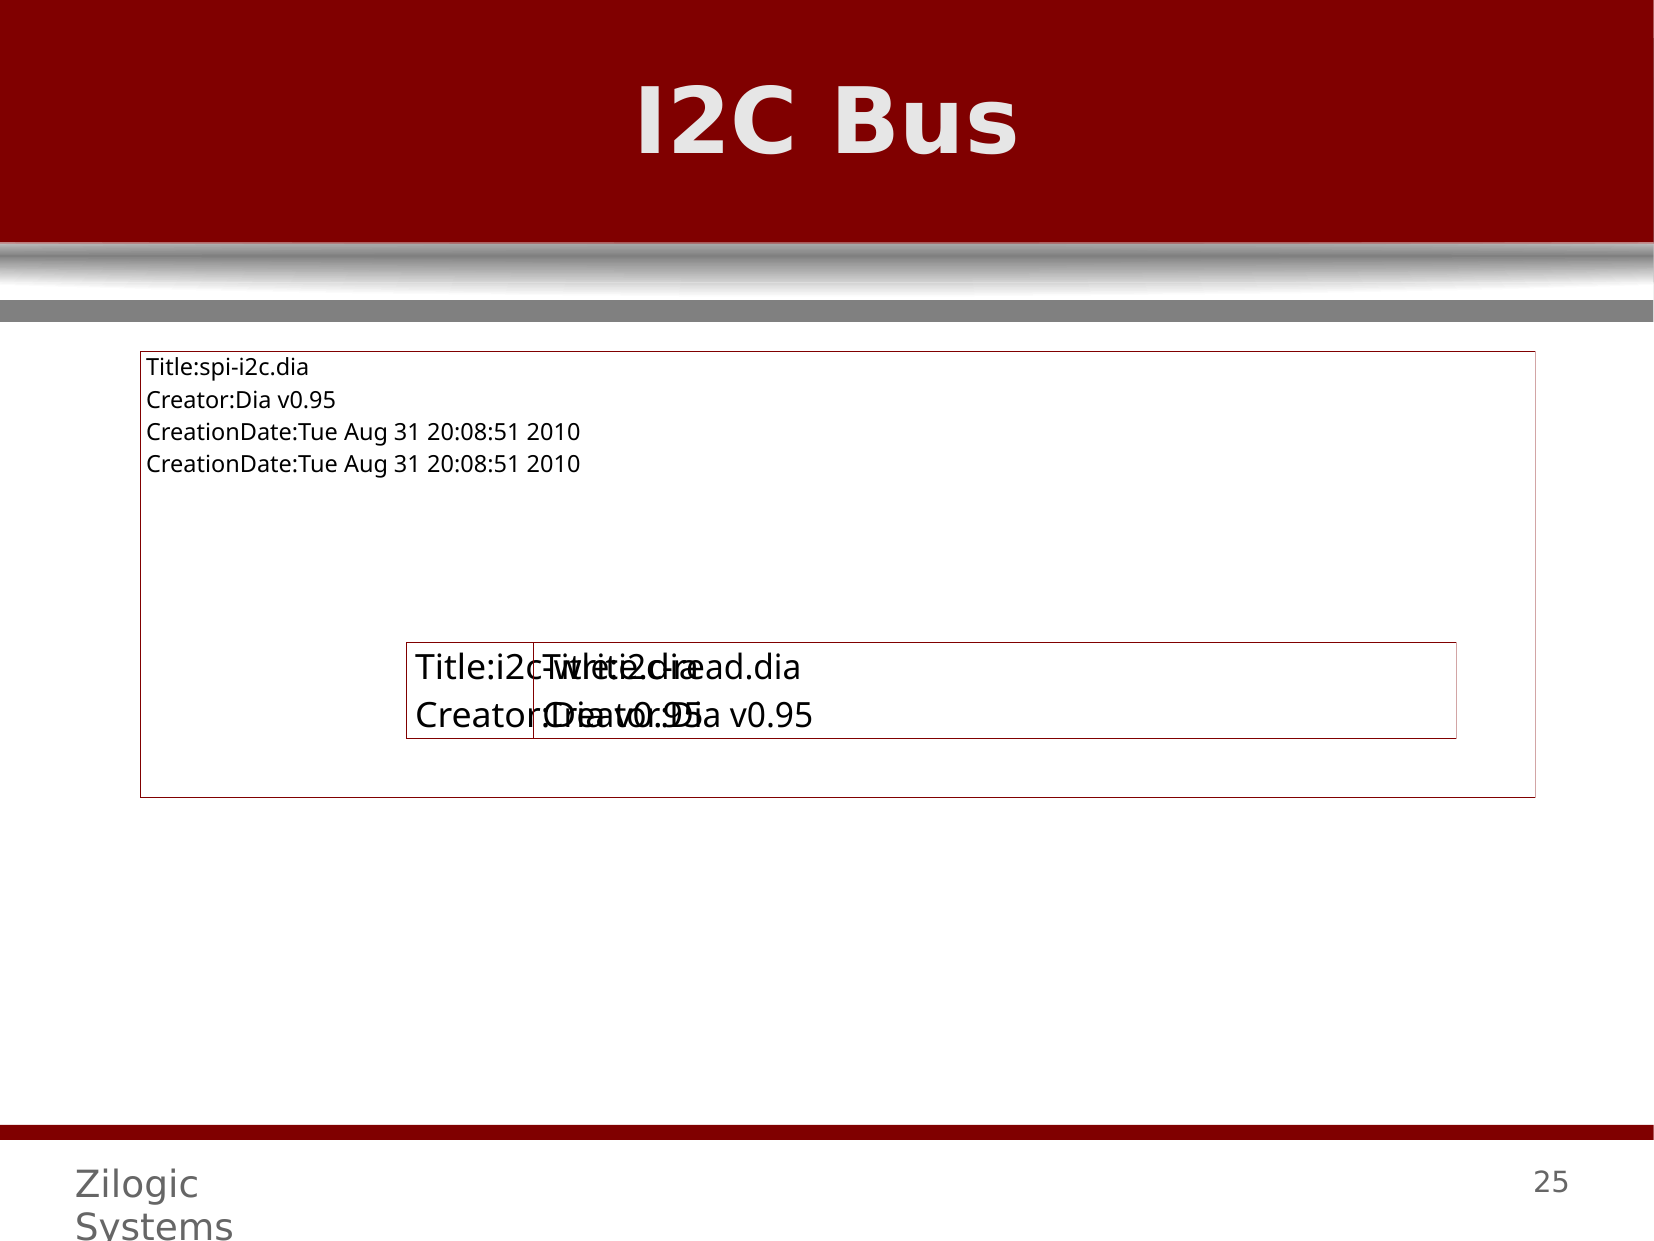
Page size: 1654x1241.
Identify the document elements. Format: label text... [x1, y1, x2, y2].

picture [138, 349, 1536, 798]
title I2C Bus [82, 18, 1571, 226]
